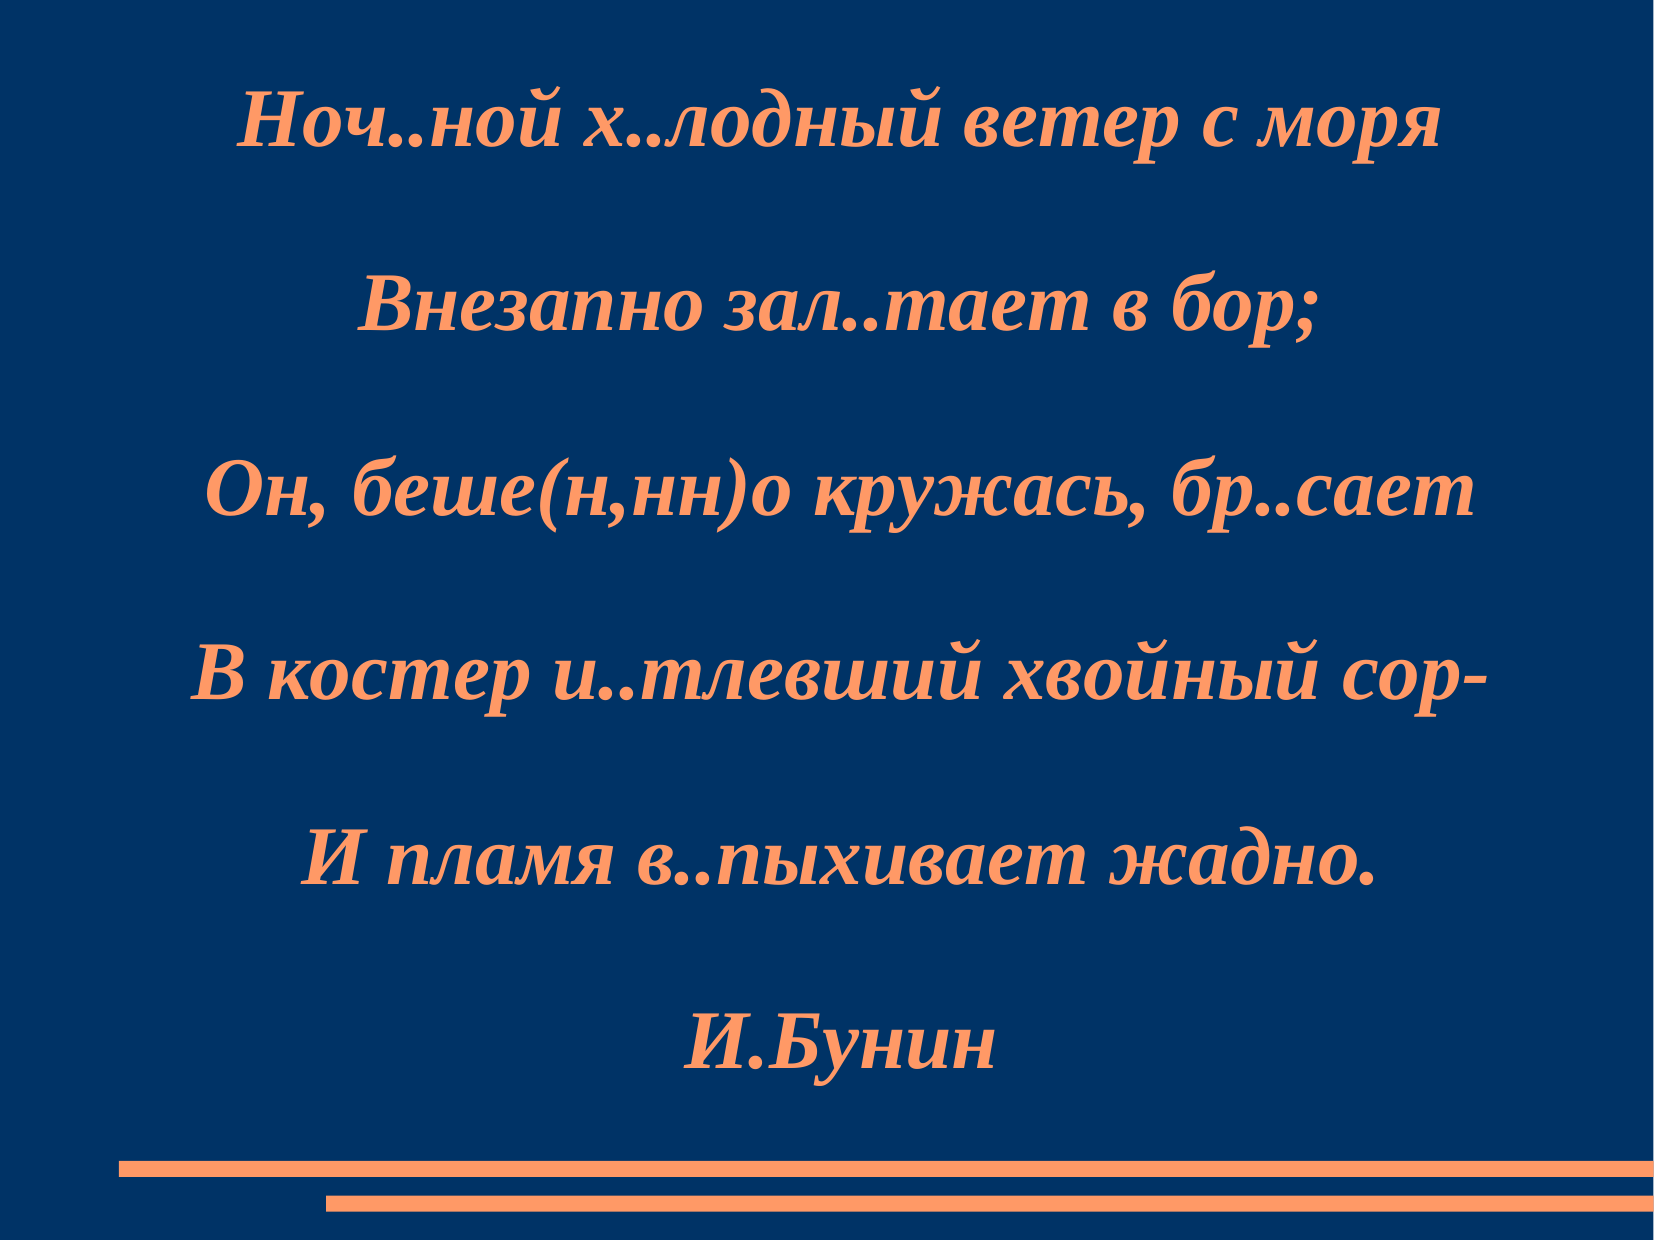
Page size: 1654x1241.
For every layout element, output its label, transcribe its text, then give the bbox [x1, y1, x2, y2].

title Ноч..ной х..лодный ветер с моря Внезапно зал..тает в бор; Он, беше(н,нн)о кружась, бр..сает В костер и..тлевший хвойный сор- И пламя в..пыхивает жадно. И.Бунин [135, 71, 1548, 1087]
